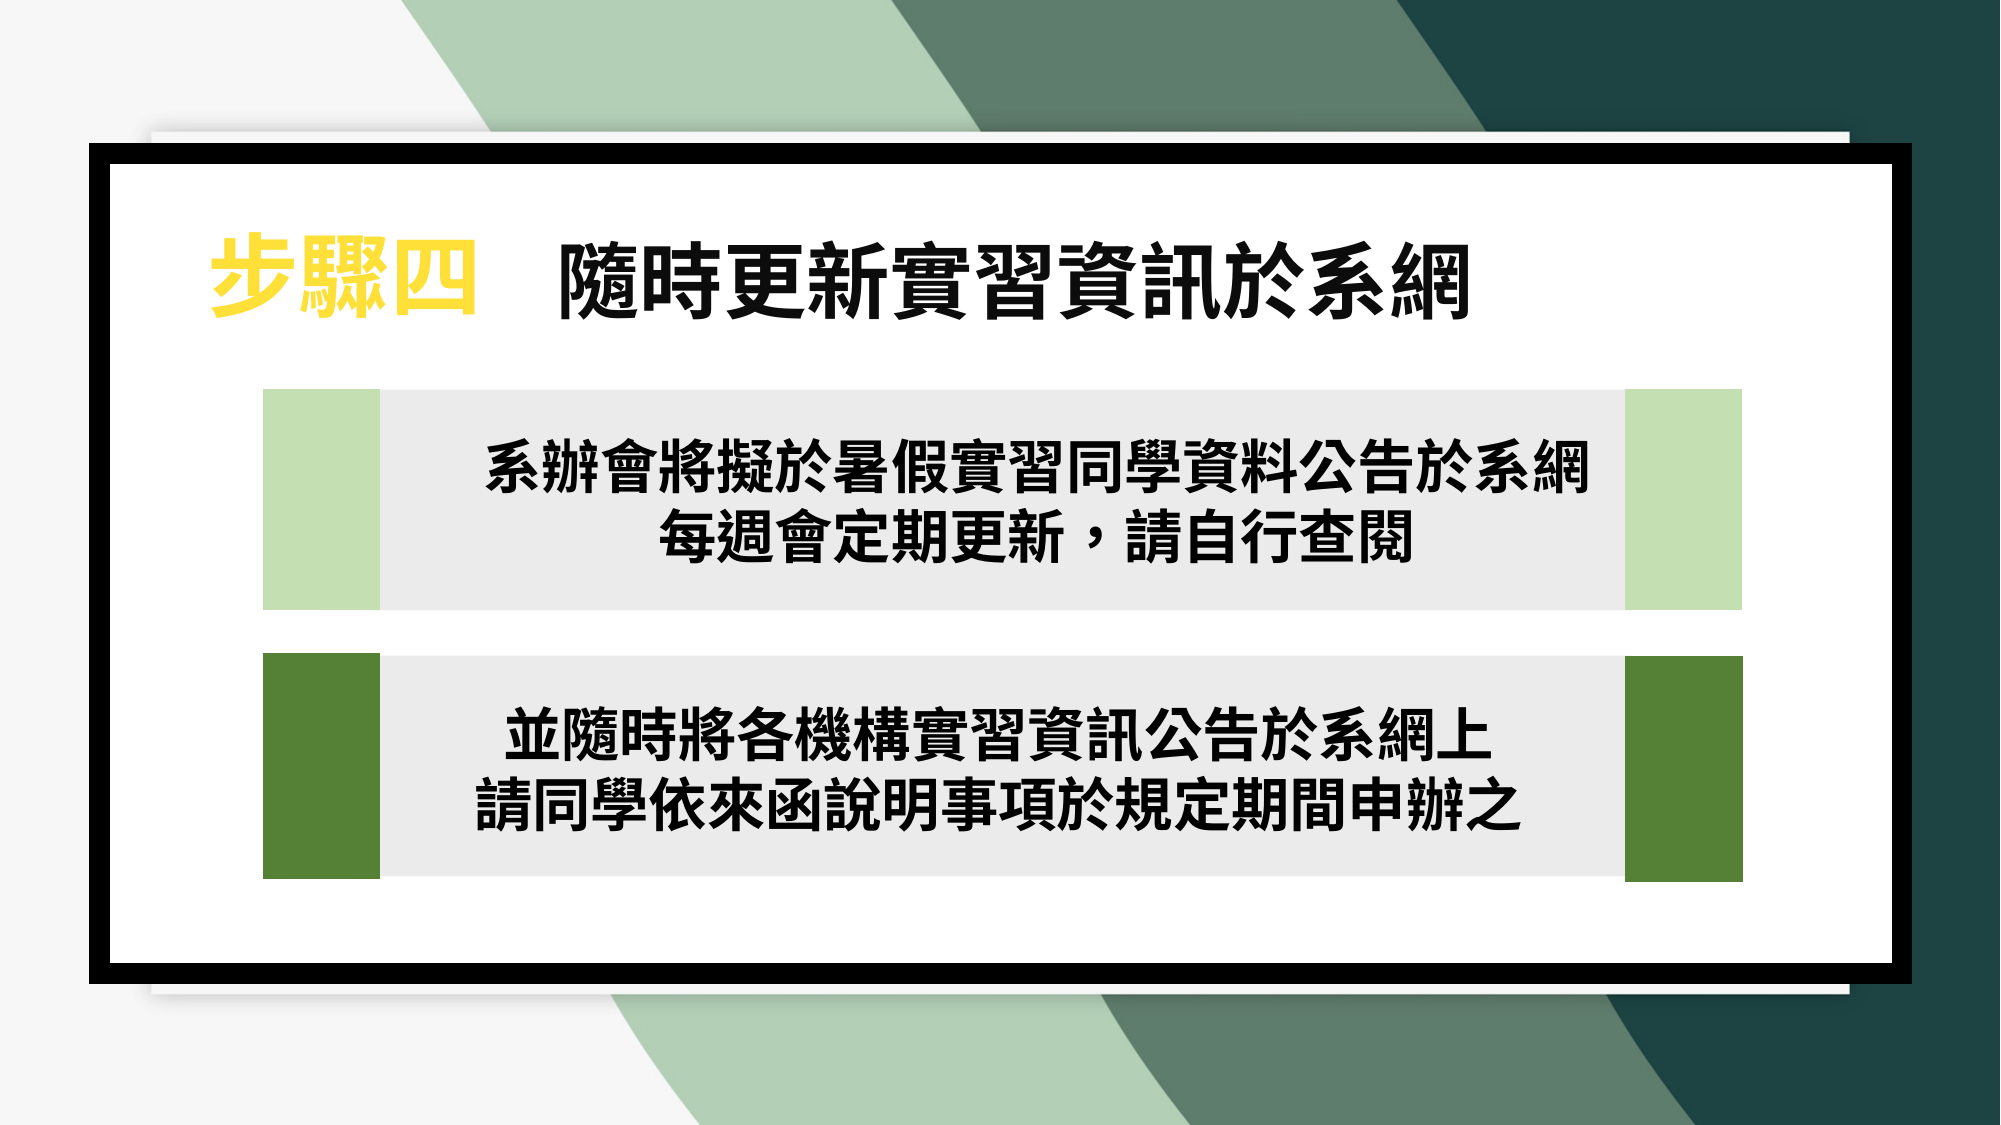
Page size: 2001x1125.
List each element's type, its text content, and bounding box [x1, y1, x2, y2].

picture [0, 0, 2000, 1125]
text_box 步驟四 [60, 211, 630, 338]
text_box 並隨時將各機構實習資訊公告於系網上 請同學依來函說明事項於規定期間申辦之 [441, 690, 1556, 848]
text_box [100, 153, 1902, 974]
text_box 隨時更新實習資訊於系網 [542, 222, 1562, 337]
text_box 系辦會將擬於暑假實習同學資料公告於系網 每週會定期更新，請自行查閱 [442, 422, 1625, 579]
